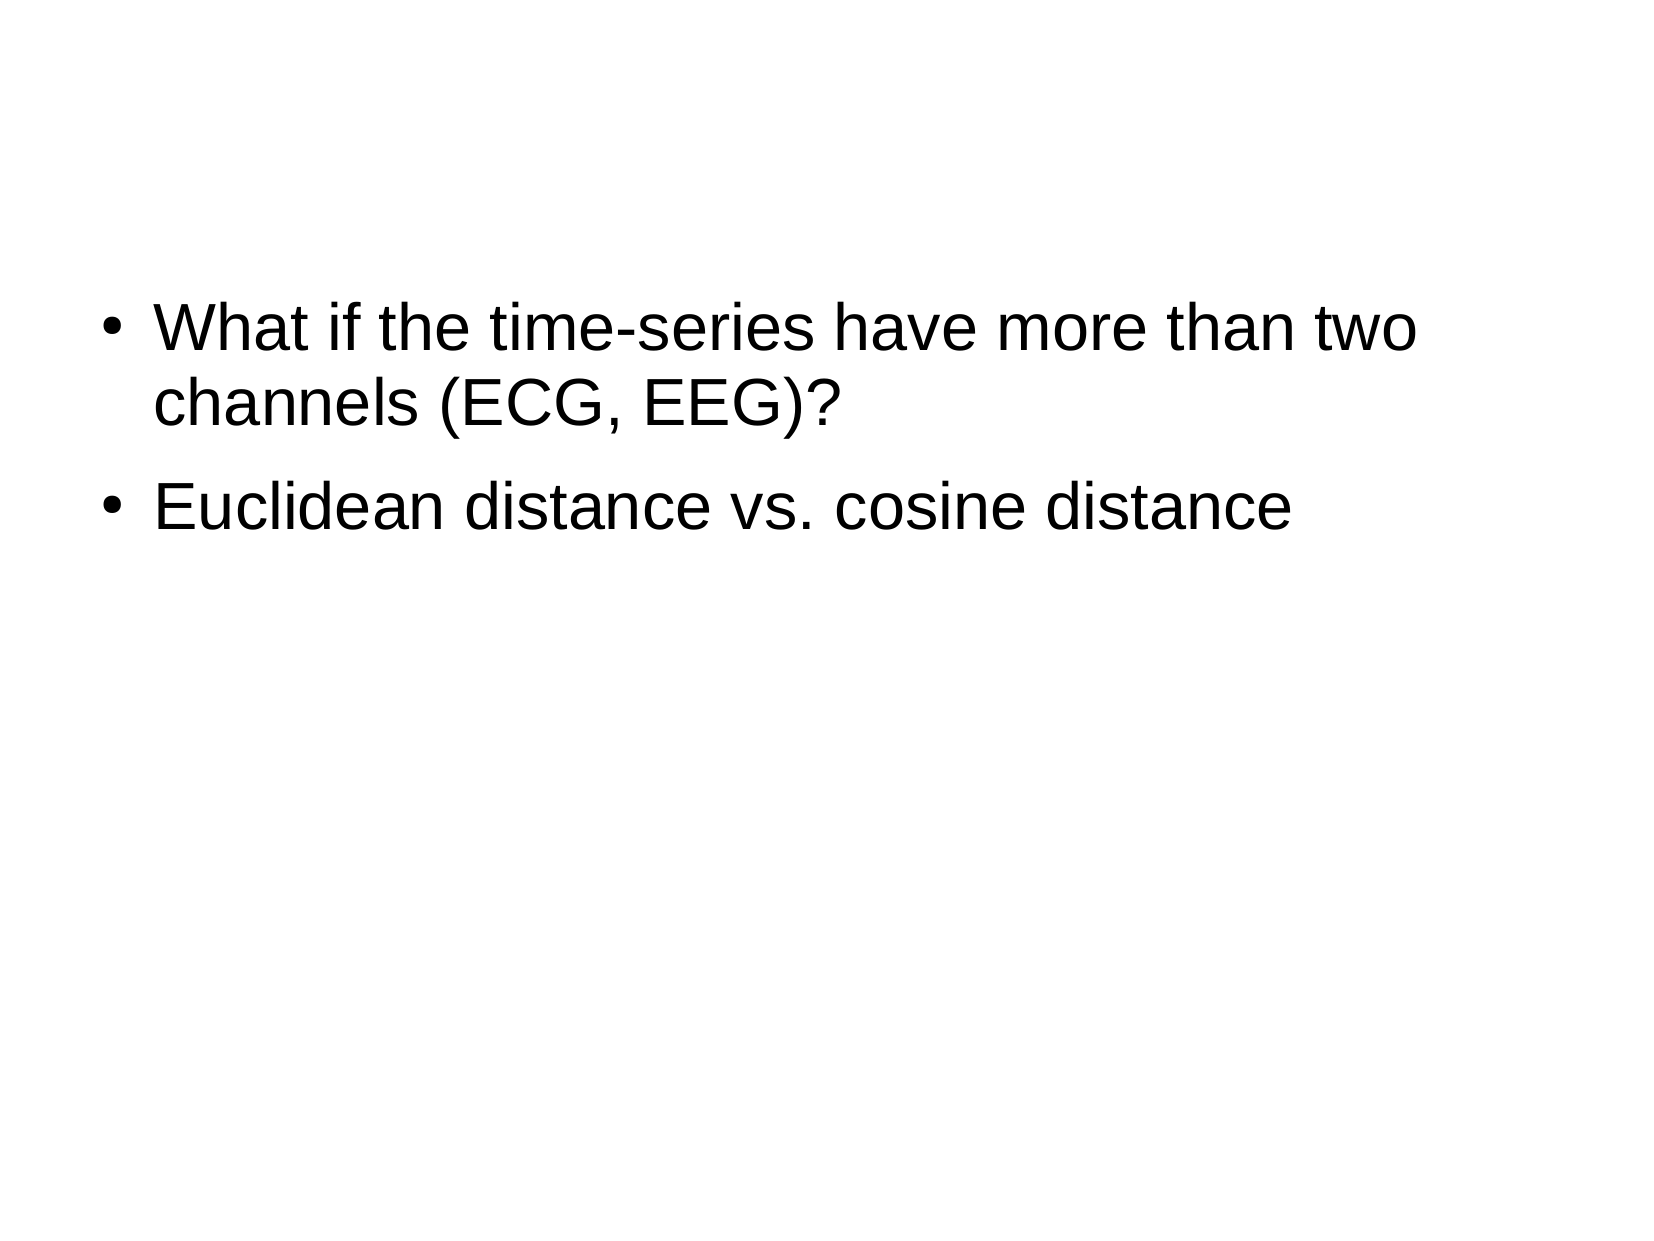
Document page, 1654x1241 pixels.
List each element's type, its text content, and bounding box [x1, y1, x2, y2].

list What if the time-series have more than two channels (ECG, EEG)? Euclidean distance vs. cosine distance [82, 290, 1571, 1109]
